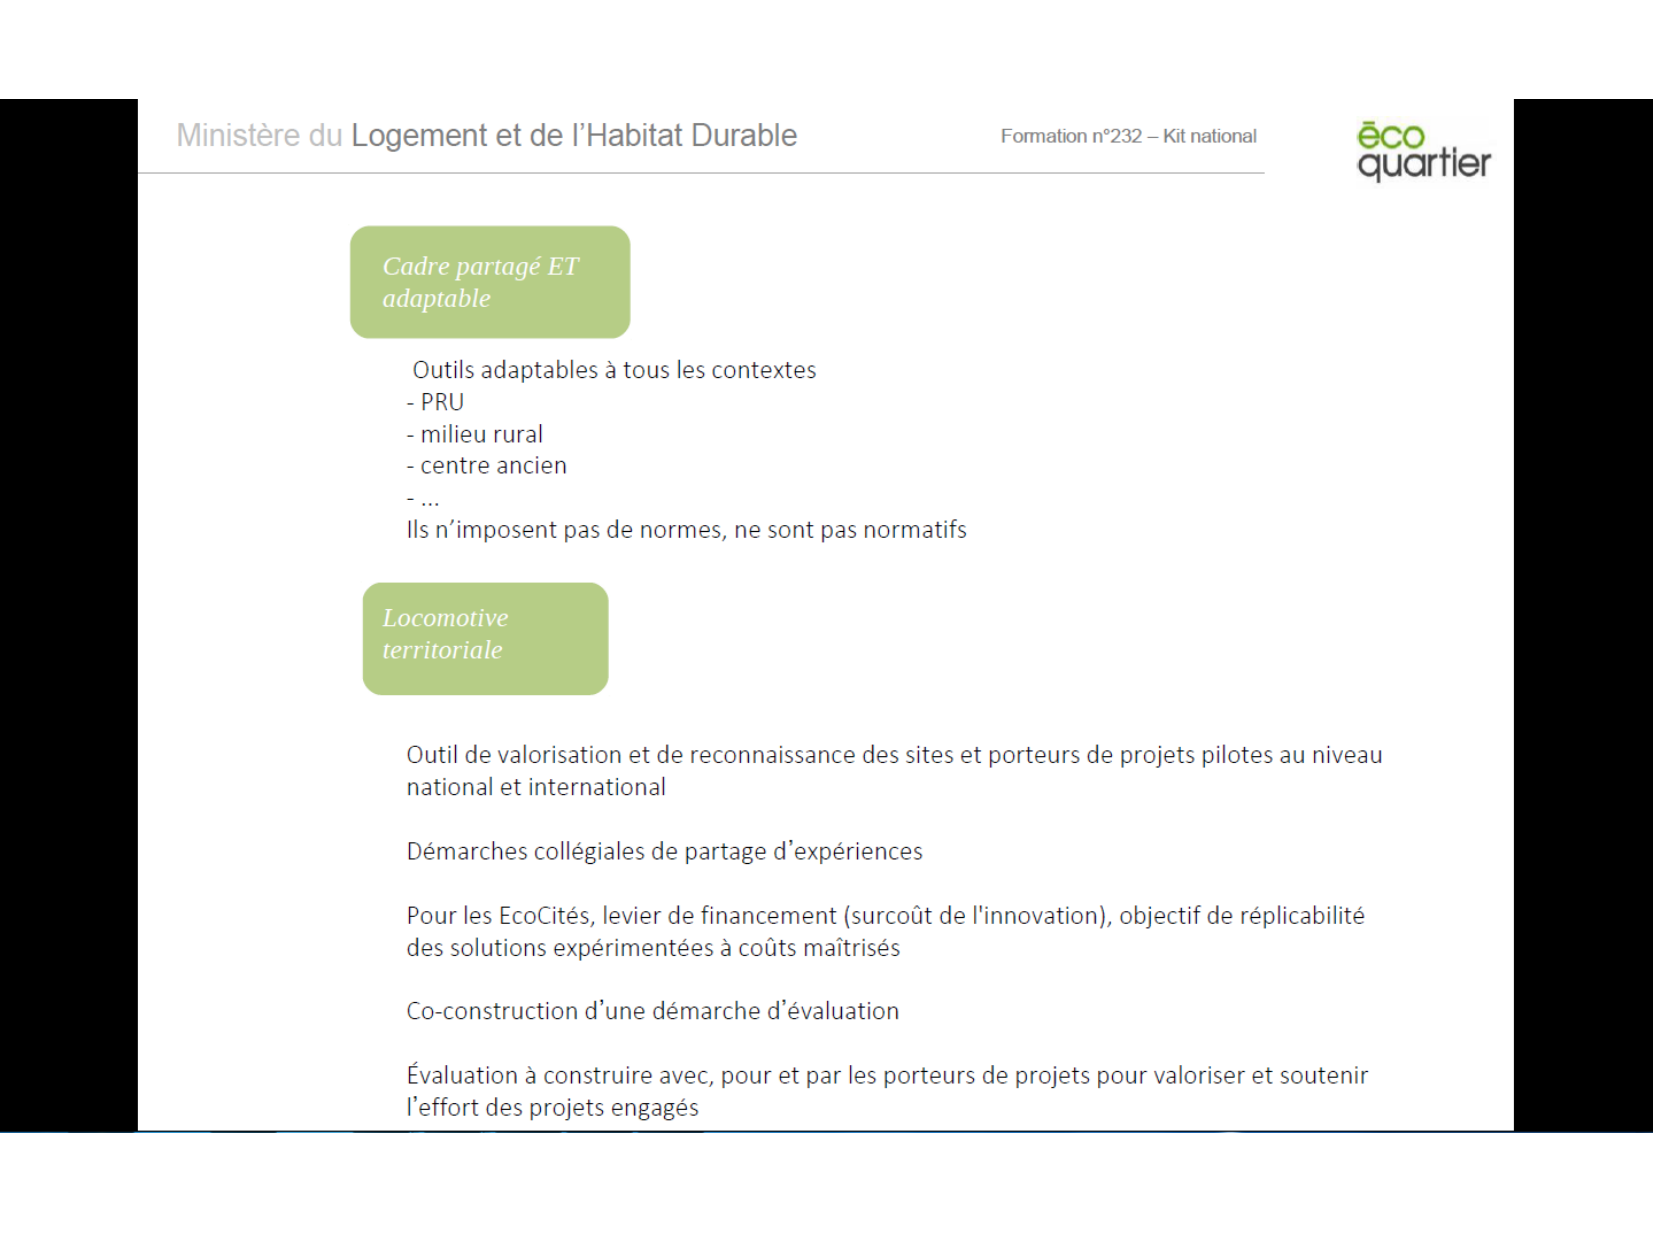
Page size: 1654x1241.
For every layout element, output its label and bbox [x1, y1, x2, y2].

picture [0, 99, 1653, 1133]
